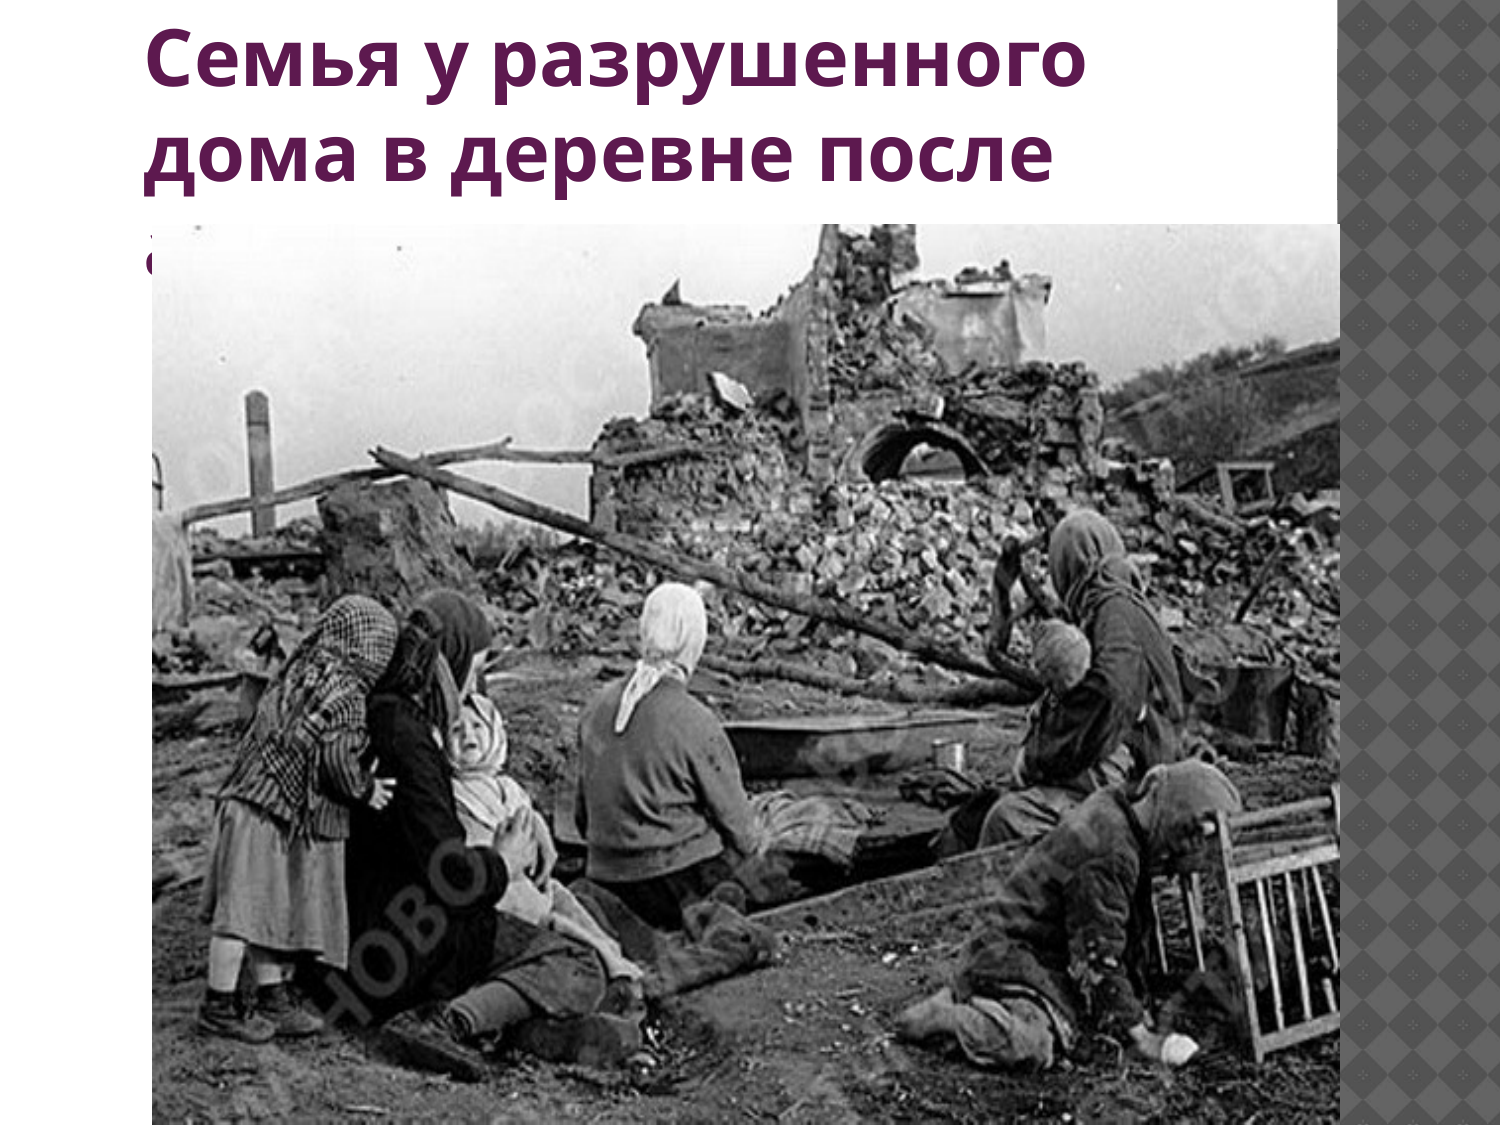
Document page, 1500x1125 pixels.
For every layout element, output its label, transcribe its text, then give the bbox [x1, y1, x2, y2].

title Семья у разрушенного дома в деревне после авианалета [128, 0, 1263, 188]
picture [152, 224, 1340, 1125]
